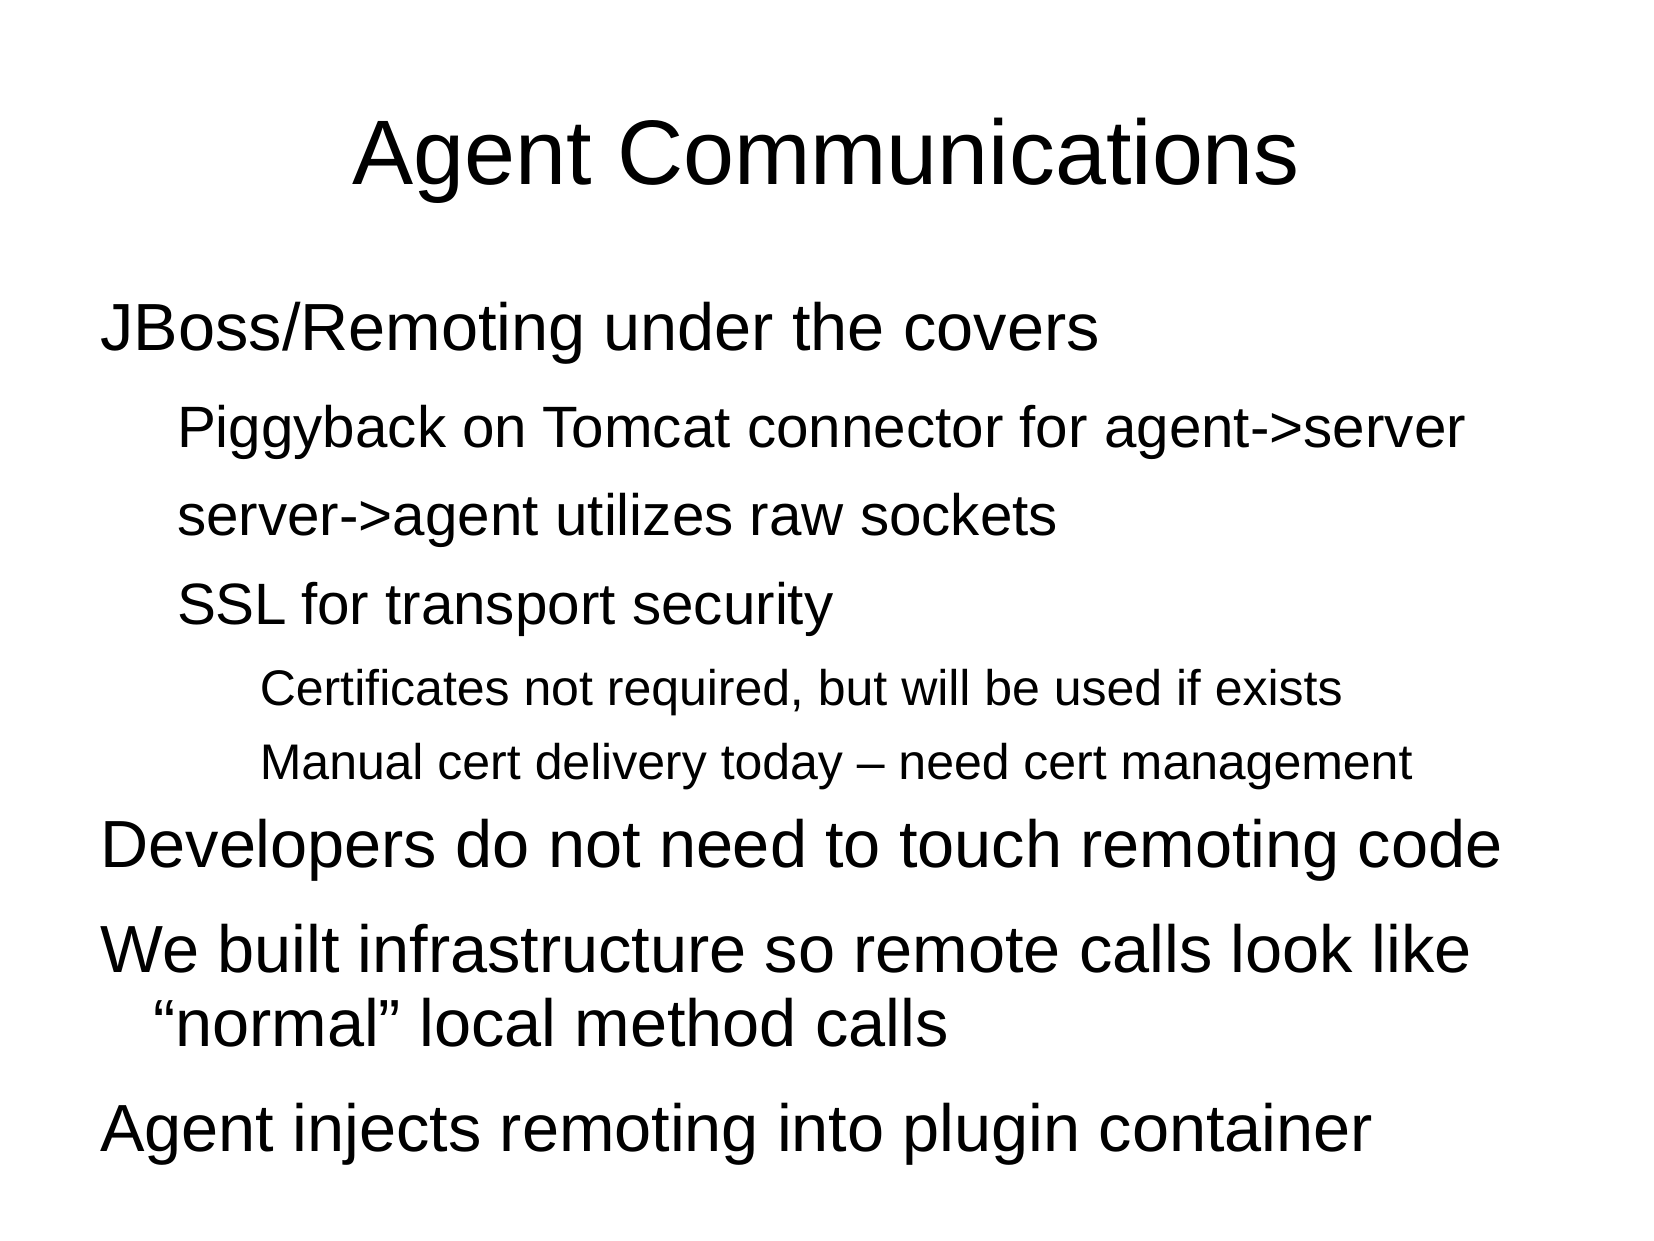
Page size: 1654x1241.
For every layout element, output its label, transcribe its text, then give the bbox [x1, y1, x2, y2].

title Agent Communications [82, 56, 1571, 250]
list JBoss/Remoting under the covers Piggyback on Tomcat connector for agent->server server->agent utilizes raw sockets SSL for transport security Certificates not required, but will be used if exists Manual cert delivery today – need cert management Developers do not need to touch remoting code We built infrastructure so remote calls look like “normal” local method calls Agent injects remoting into plugin container [82, 290, 1571, 1165]
